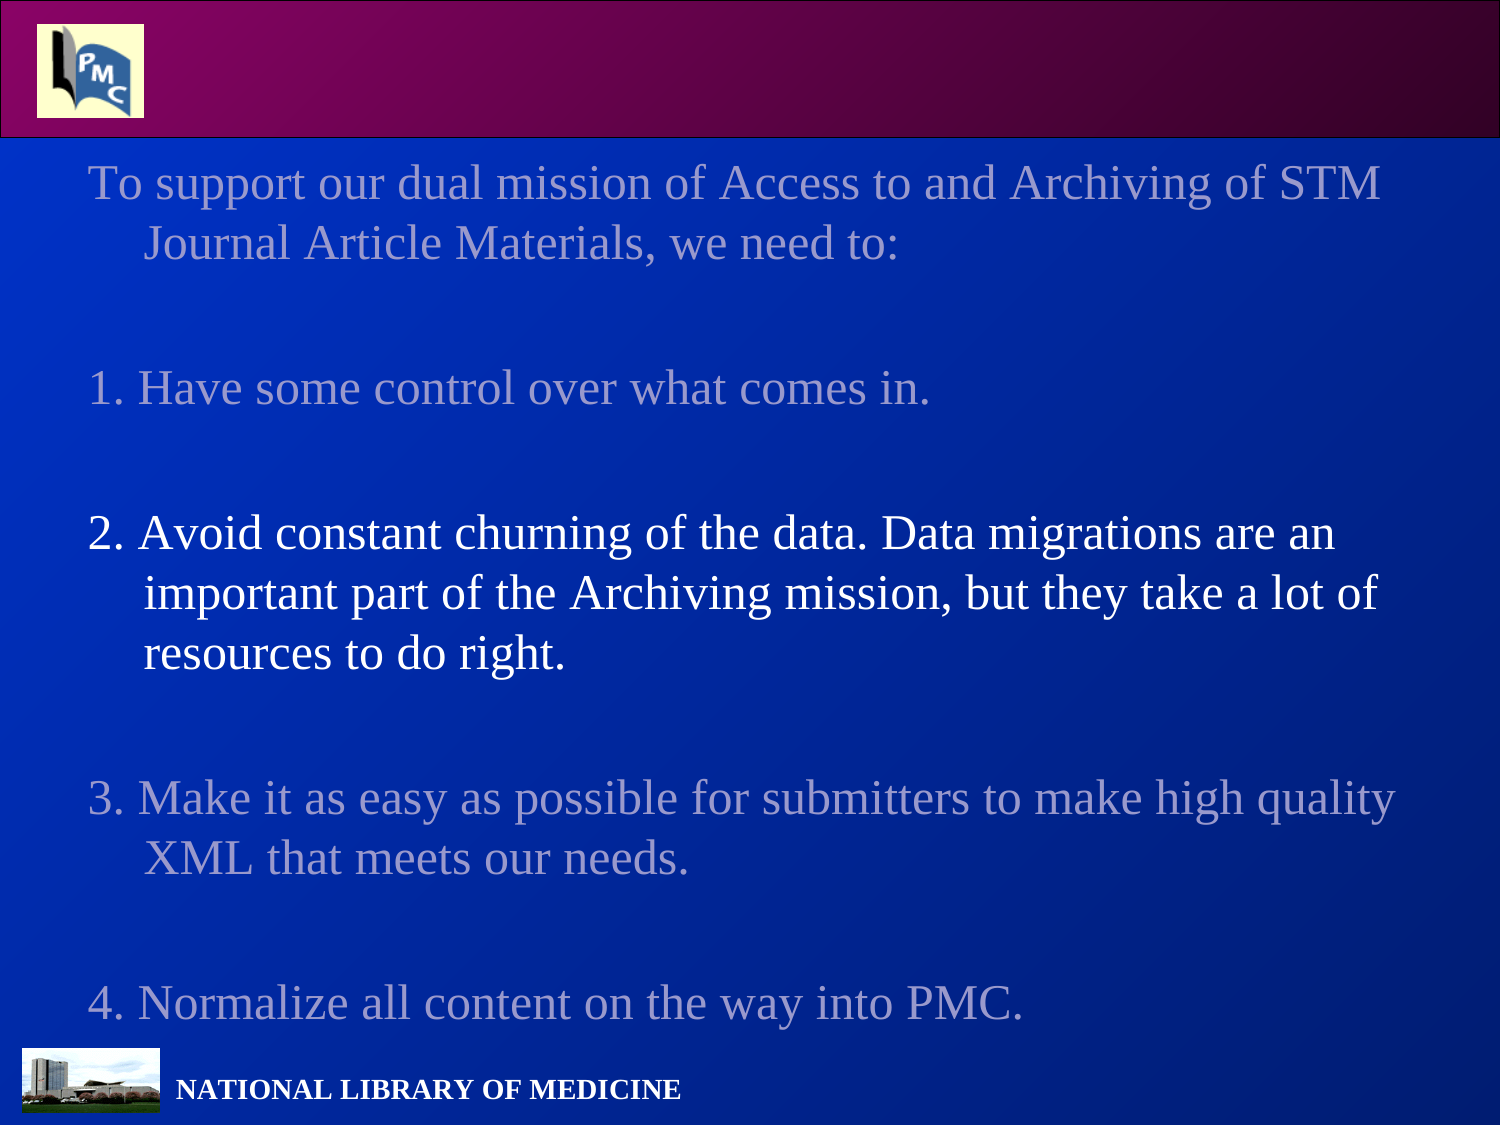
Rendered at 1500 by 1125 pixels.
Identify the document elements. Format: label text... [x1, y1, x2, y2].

list To support our dual mission of Access to and Archiving of STM Journal Article Materials, we need to: 1. Have some control over what comes in. 2. Avoid constant churning of the data. Data migrations are an important part of the Archiving mission, but they take a lot of resources to do right. 3. Make it as easy as possible for submitters to make high quality XML that meets our needs. 4. Normalize all content on the way into PMC. [72, 142, 1422, 1038]
picture [22, 1048, 160, 1113]
